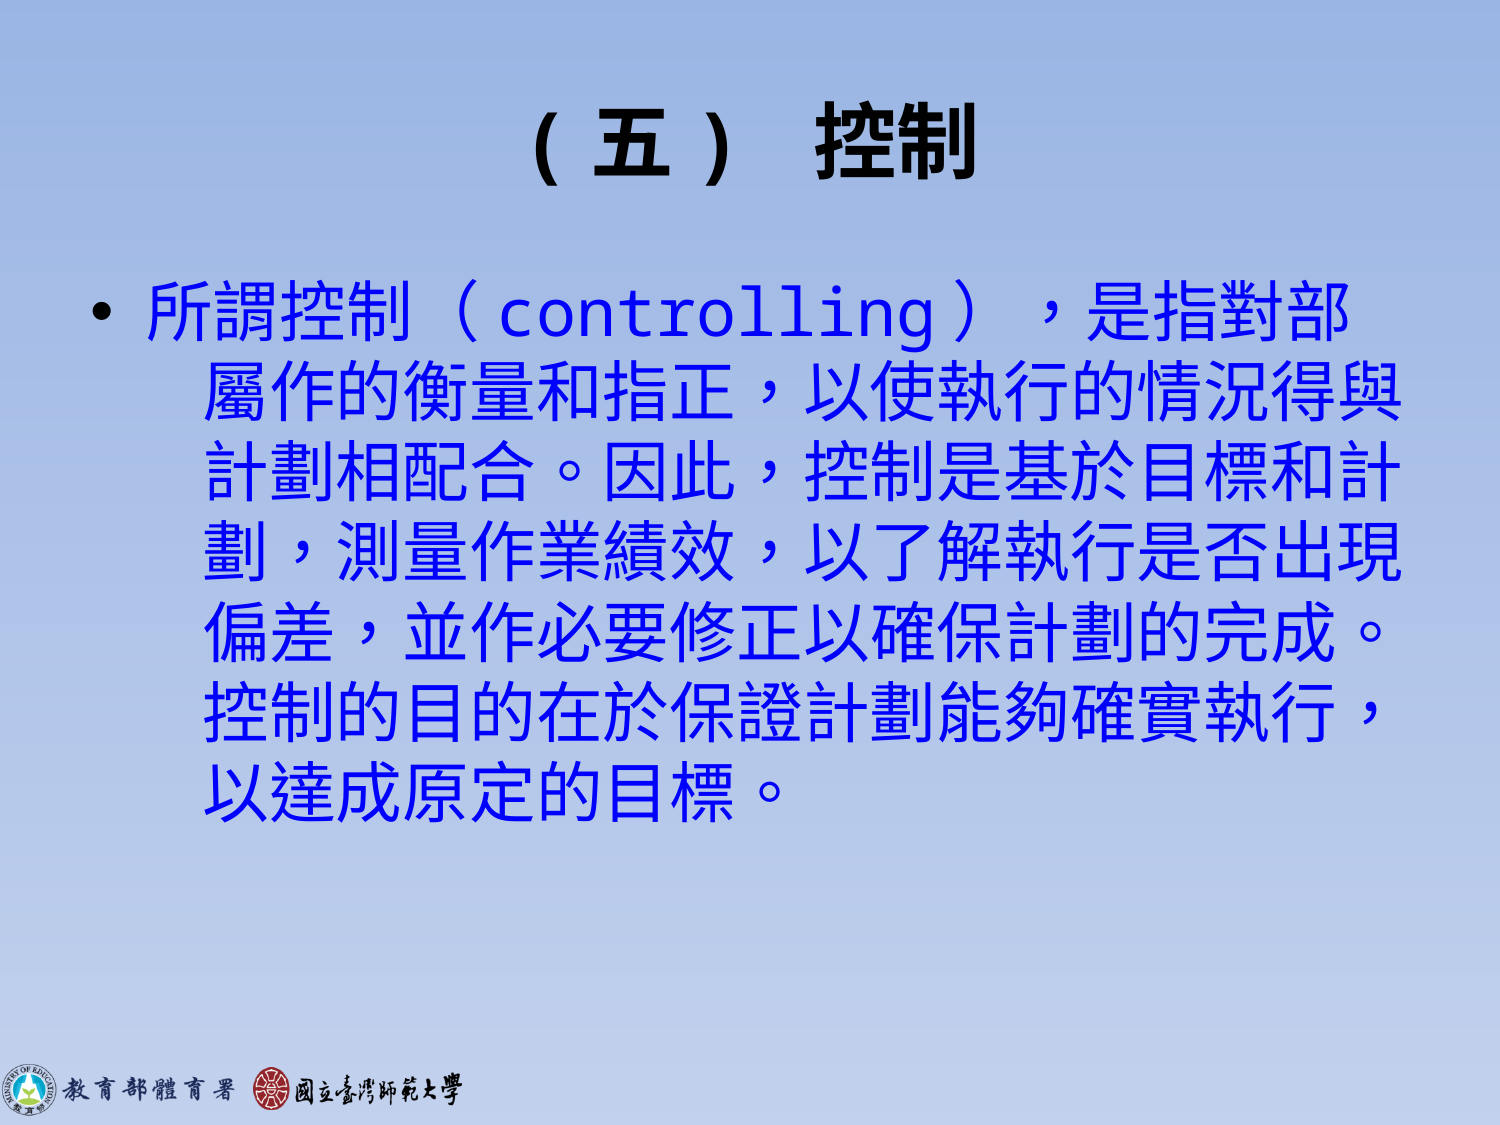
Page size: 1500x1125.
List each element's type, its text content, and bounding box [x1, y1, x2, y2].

title (五) 控制 [75, 45, 1426, 233]
list 所謂控制（controlling），是指對部屬作的衡量和指正，以使執行的情況得與計劃相配合。因此，控制是基於目標和計劃，測量作業績效，以了解執行是否出現偏差，並作必要修正以確保計劃的完成。控制的目的在於保證計劃能夠確實執行，以達成原定的目標。 [75, 262, 1426, 1005]
